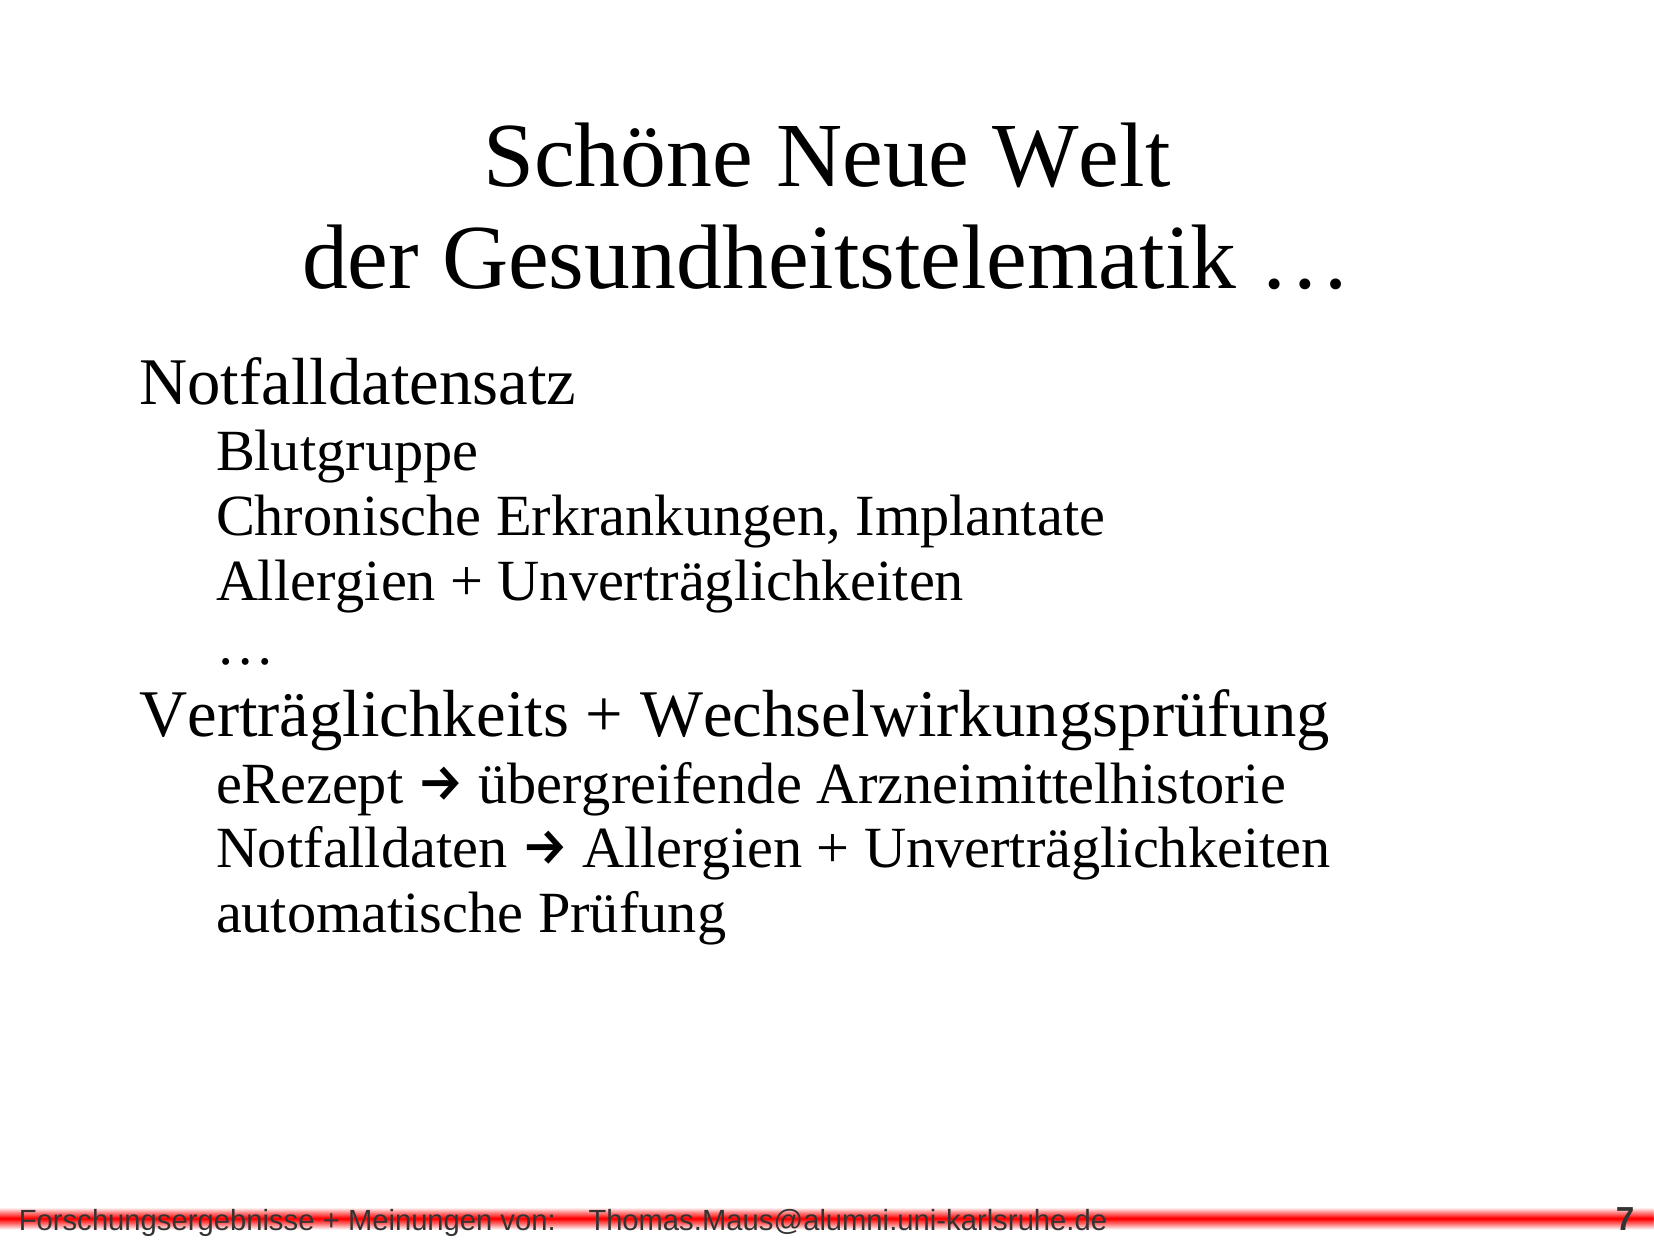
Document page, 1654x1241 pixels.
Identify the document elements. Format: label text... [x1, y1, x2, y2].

title Schöne Neue Welt der Gesundheitstelematik … [121, 95, 1534, 318]
list Notfalldatensatz Blutgruppe Chronische Erkrankungen, Implantate Allergien + Unverträglichkeiten … Verträglichkeits + Wechselwirkungsprüfung eRezept → übergreifende Arzneimittelhistorie Notfalldaten → Allergien + Unverträglichkeiten automatische Prüfung [121, 344, 1534, 1127]
